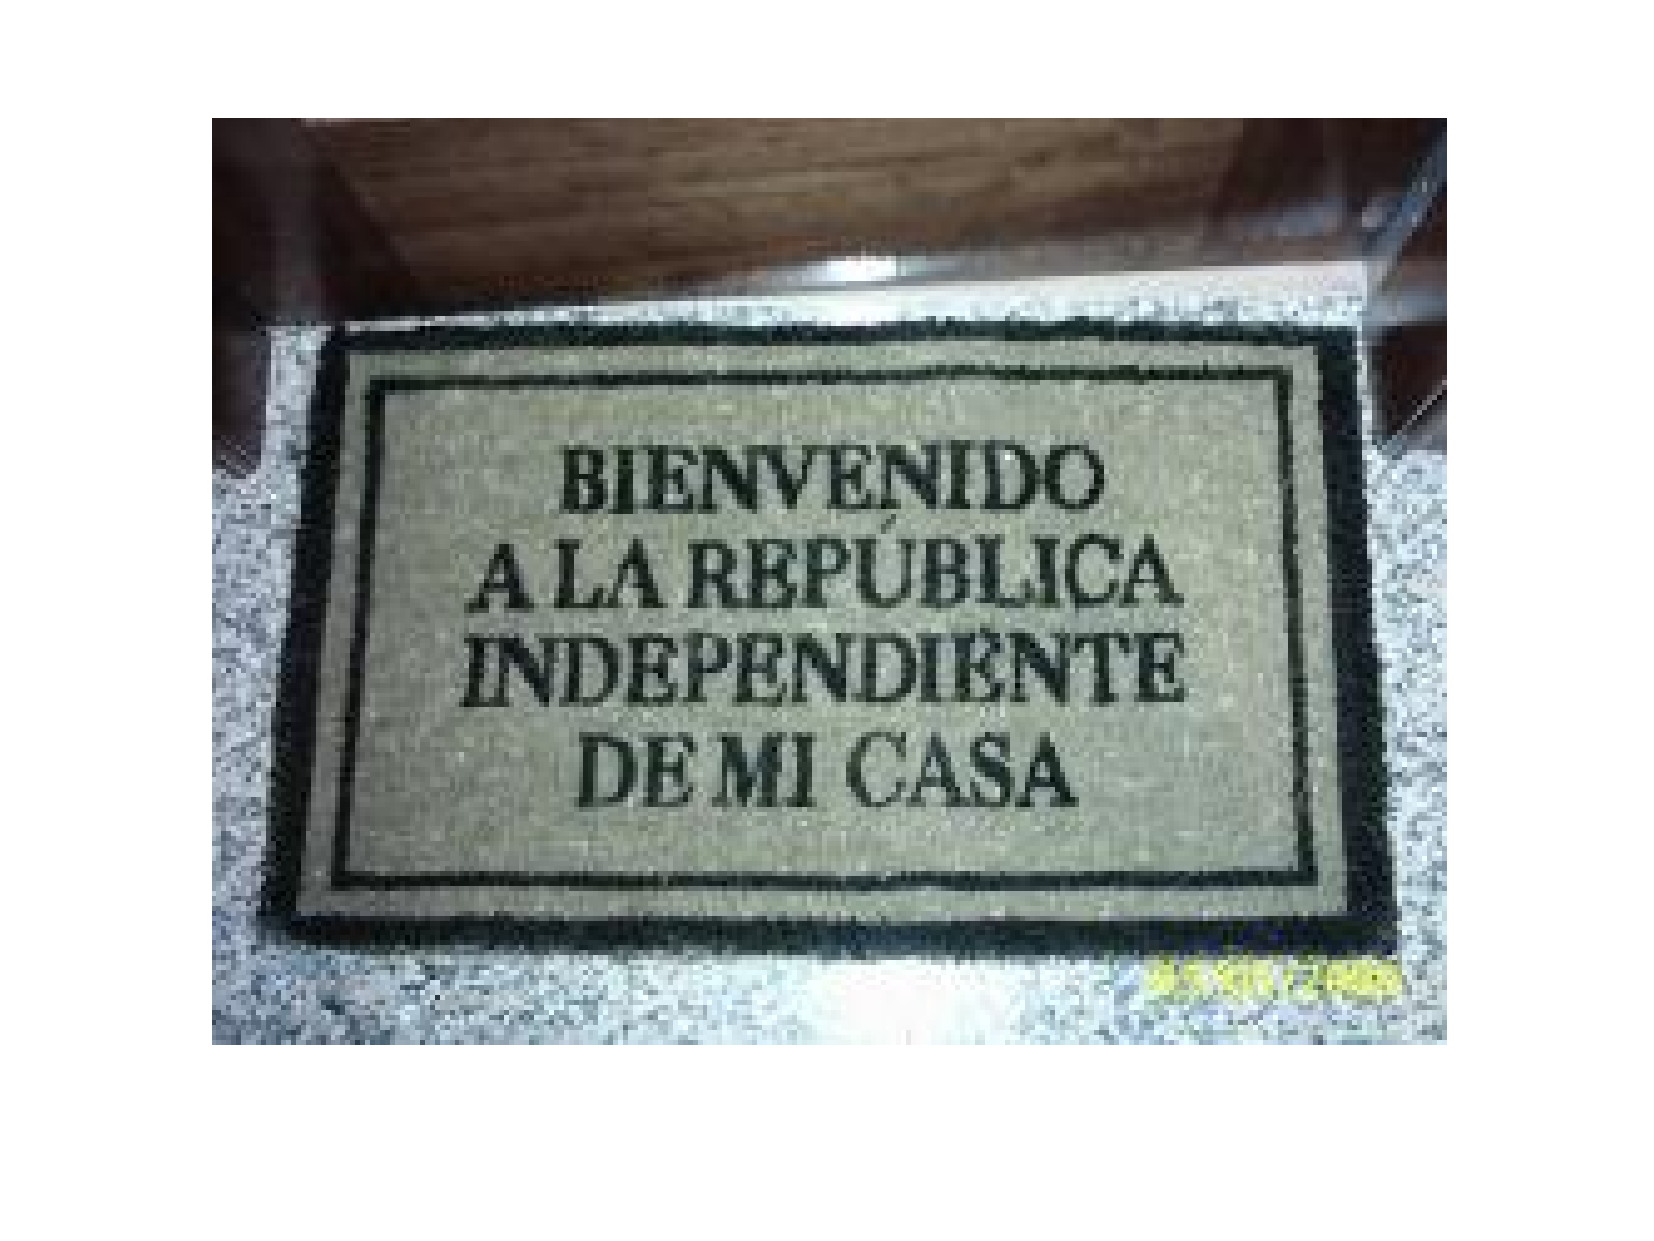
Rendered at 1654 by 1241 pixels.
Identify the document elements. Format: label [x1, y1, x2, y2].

picture [212, 118, 1447, 1045]
